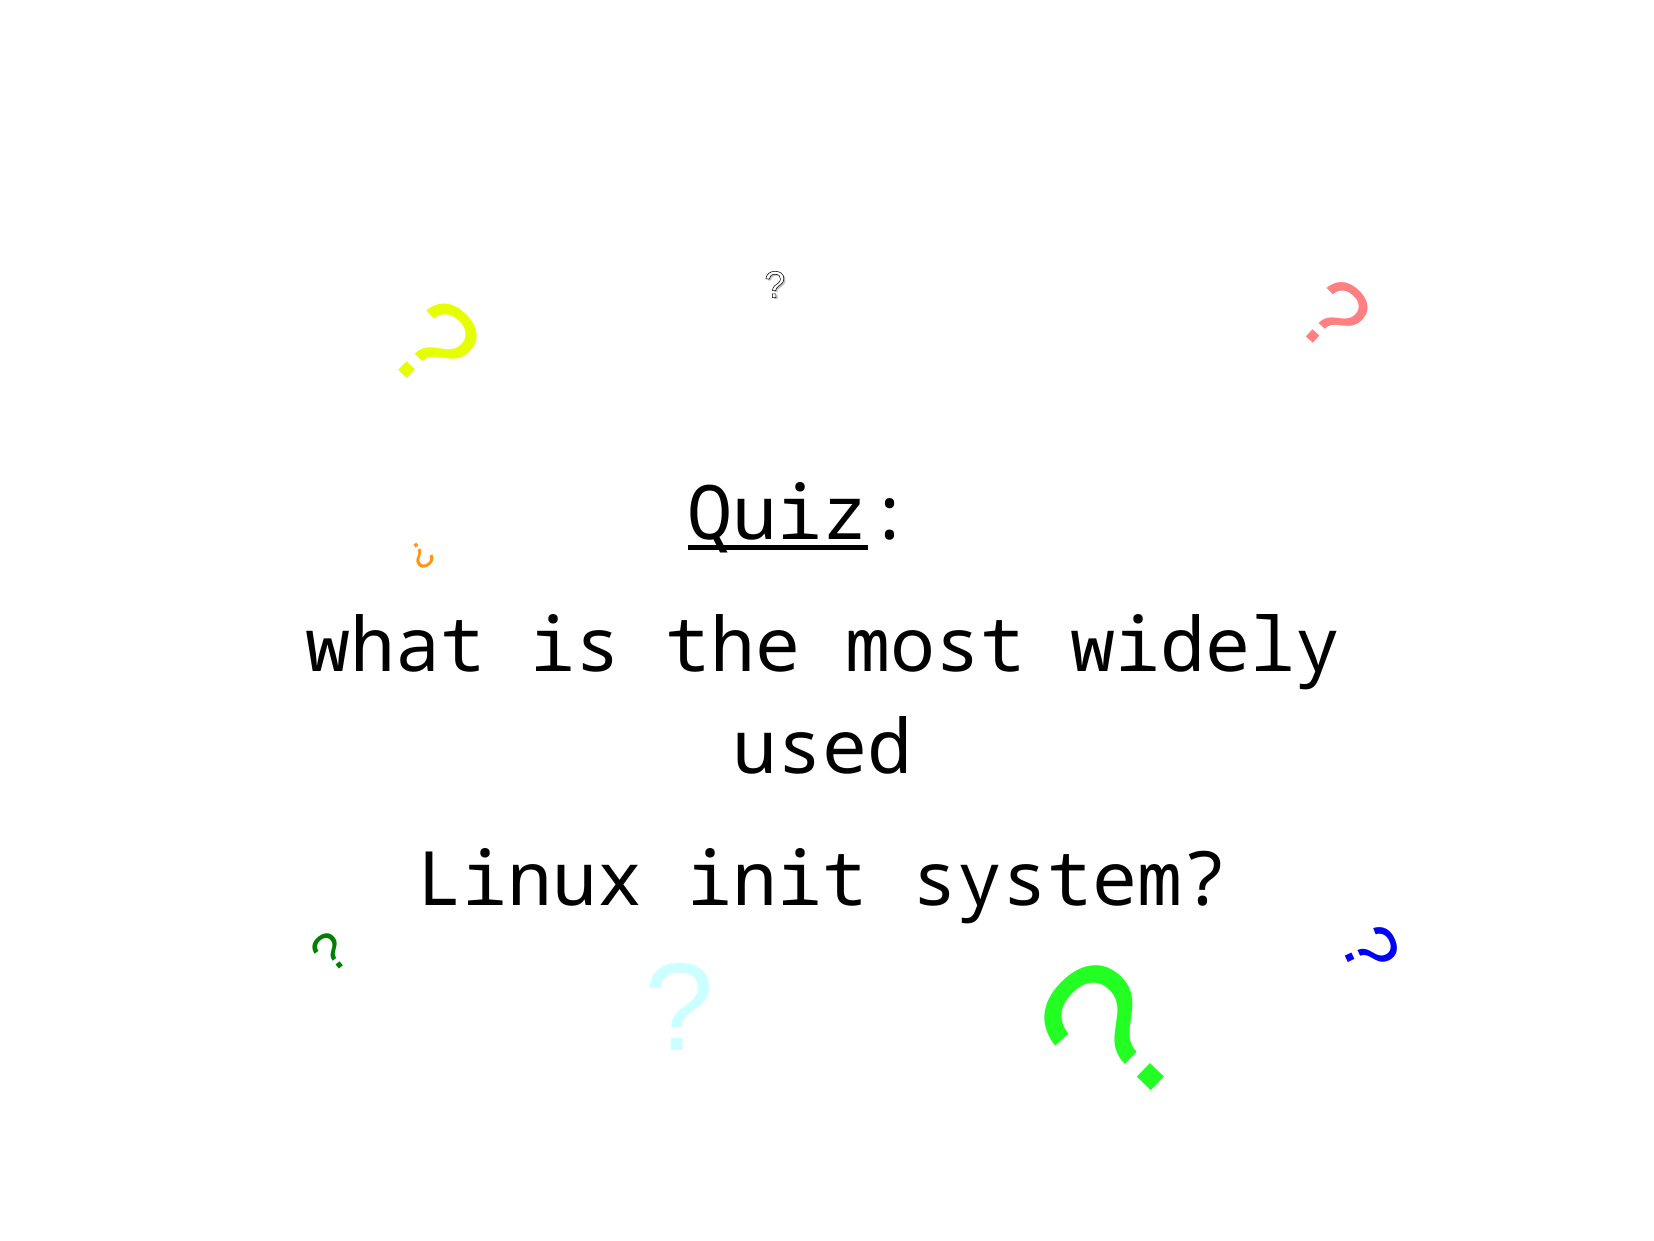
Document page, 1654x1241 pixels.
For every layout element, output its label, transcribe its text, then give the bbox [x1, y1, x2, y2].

text_box ? [630, 930, 730, 1085]
text_box ? [749, 256, 801, 313]
text_box ? [345, 255, 525, 435]
text_box ? [385, 516, 460, 593]
text_box ? [1310, 896, 1431, 1003]
text_box ? [1260, 240, 1409, 391]
text_box ? [975, 900, 1246, 1168]
list Quiz: what is the most widely used Linux init system? [285, 458, 1361, 826]
text_box ? [282, 904, 378, 1001]
